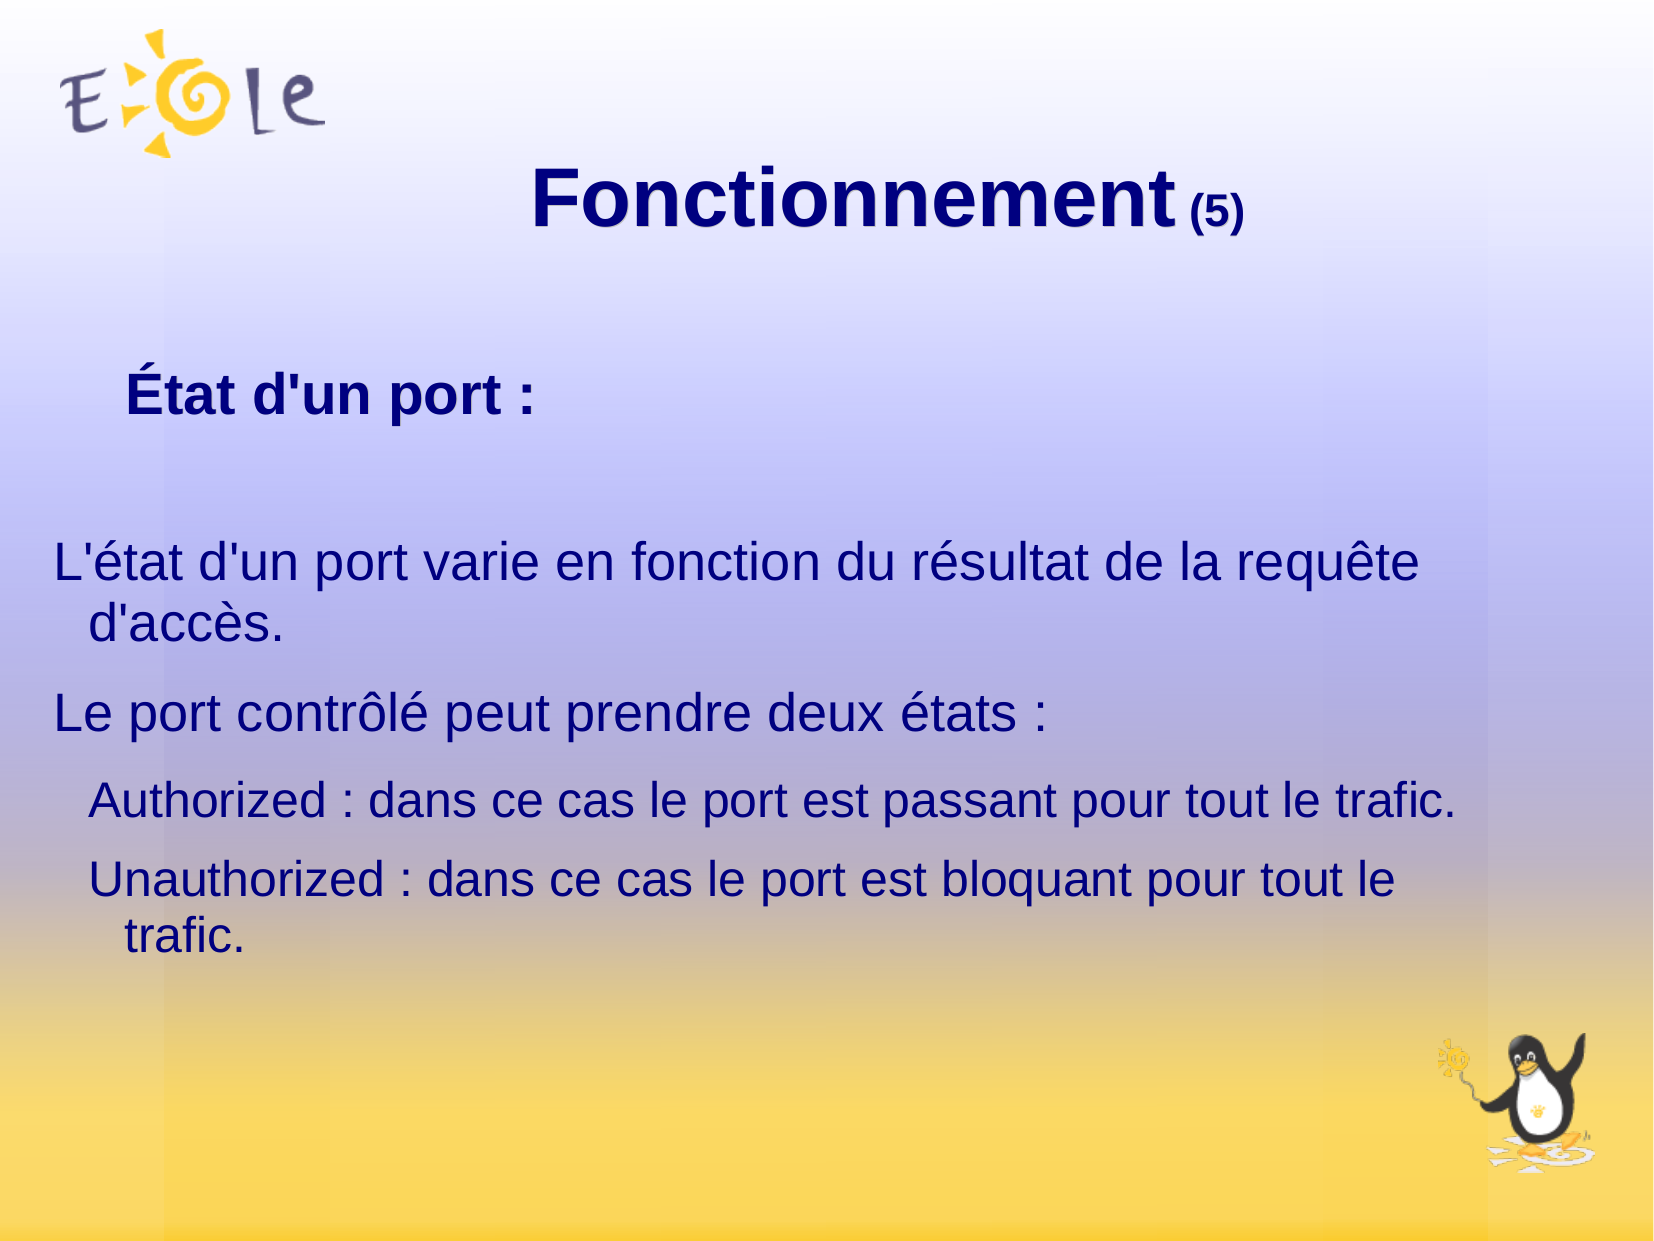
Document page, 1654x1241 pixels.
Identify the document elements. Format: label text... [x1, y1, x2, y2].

list [29, 236, 1518, 1055]
text_box État d'un port : [111, 354, 553, 445]
list L'état d'un port varie en fonction du résultat de la requête d'accès. Le port contrôlé peut prendre deux états : Authorized : dans ce cas le port est passant pour tout le trafic. Unauthorized : dans ce cas le port est bloquant pour tout le trafic. [17, 531, 1506, 1152]
text_box Fonctionnement (5) [515, 143, 1284, 266]
picture [0, 0, 1654, 1241]
